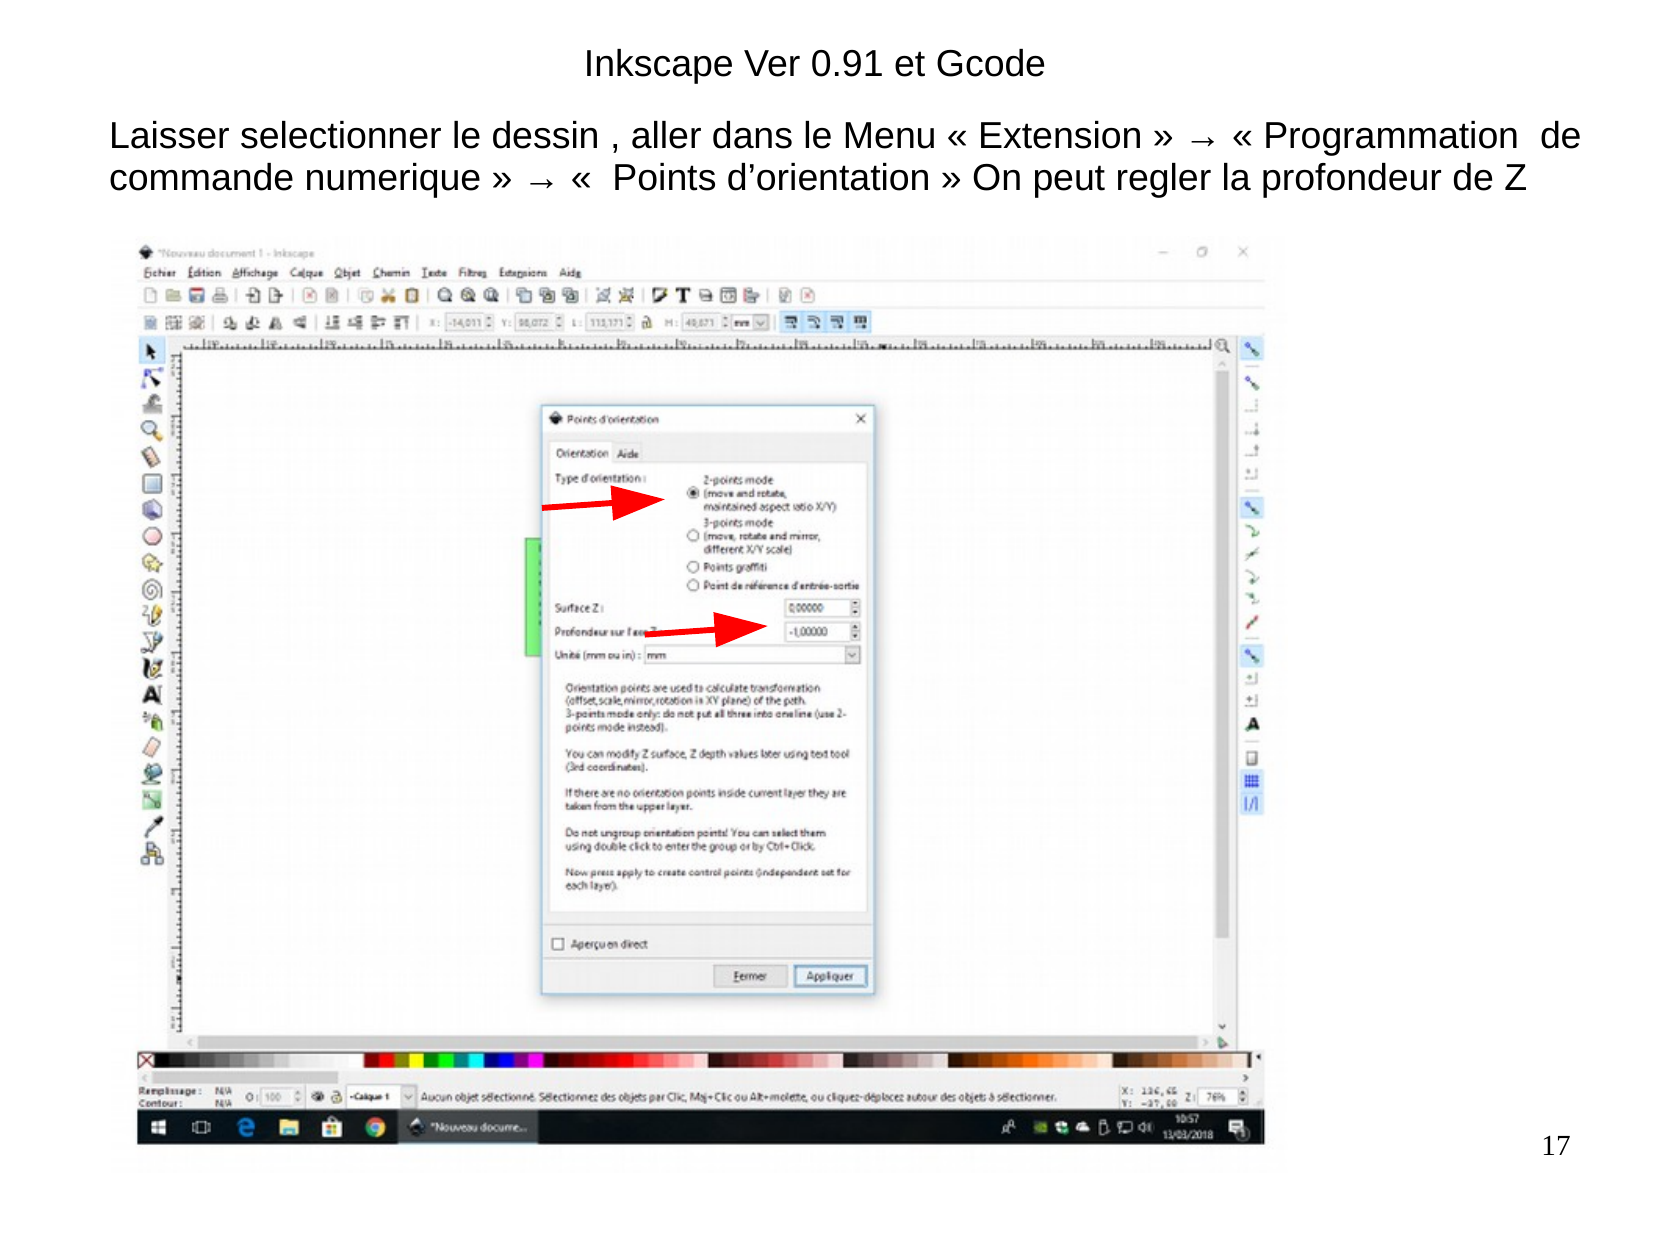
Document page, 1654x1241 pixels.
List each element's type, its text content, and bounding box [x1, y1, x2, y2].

picture [111, 236, 1288, 1173]
text_box Inkscape Ver 0.91 et Gcode [106, 35, 1524, 93]
text_box Laisser selectionner le dessin , aller dans le Menu « Extension » → « Programmation de commande numerique » → « Points d’orientation » On peut regler la profondeur de Z [94, 107, 1630, 249]
